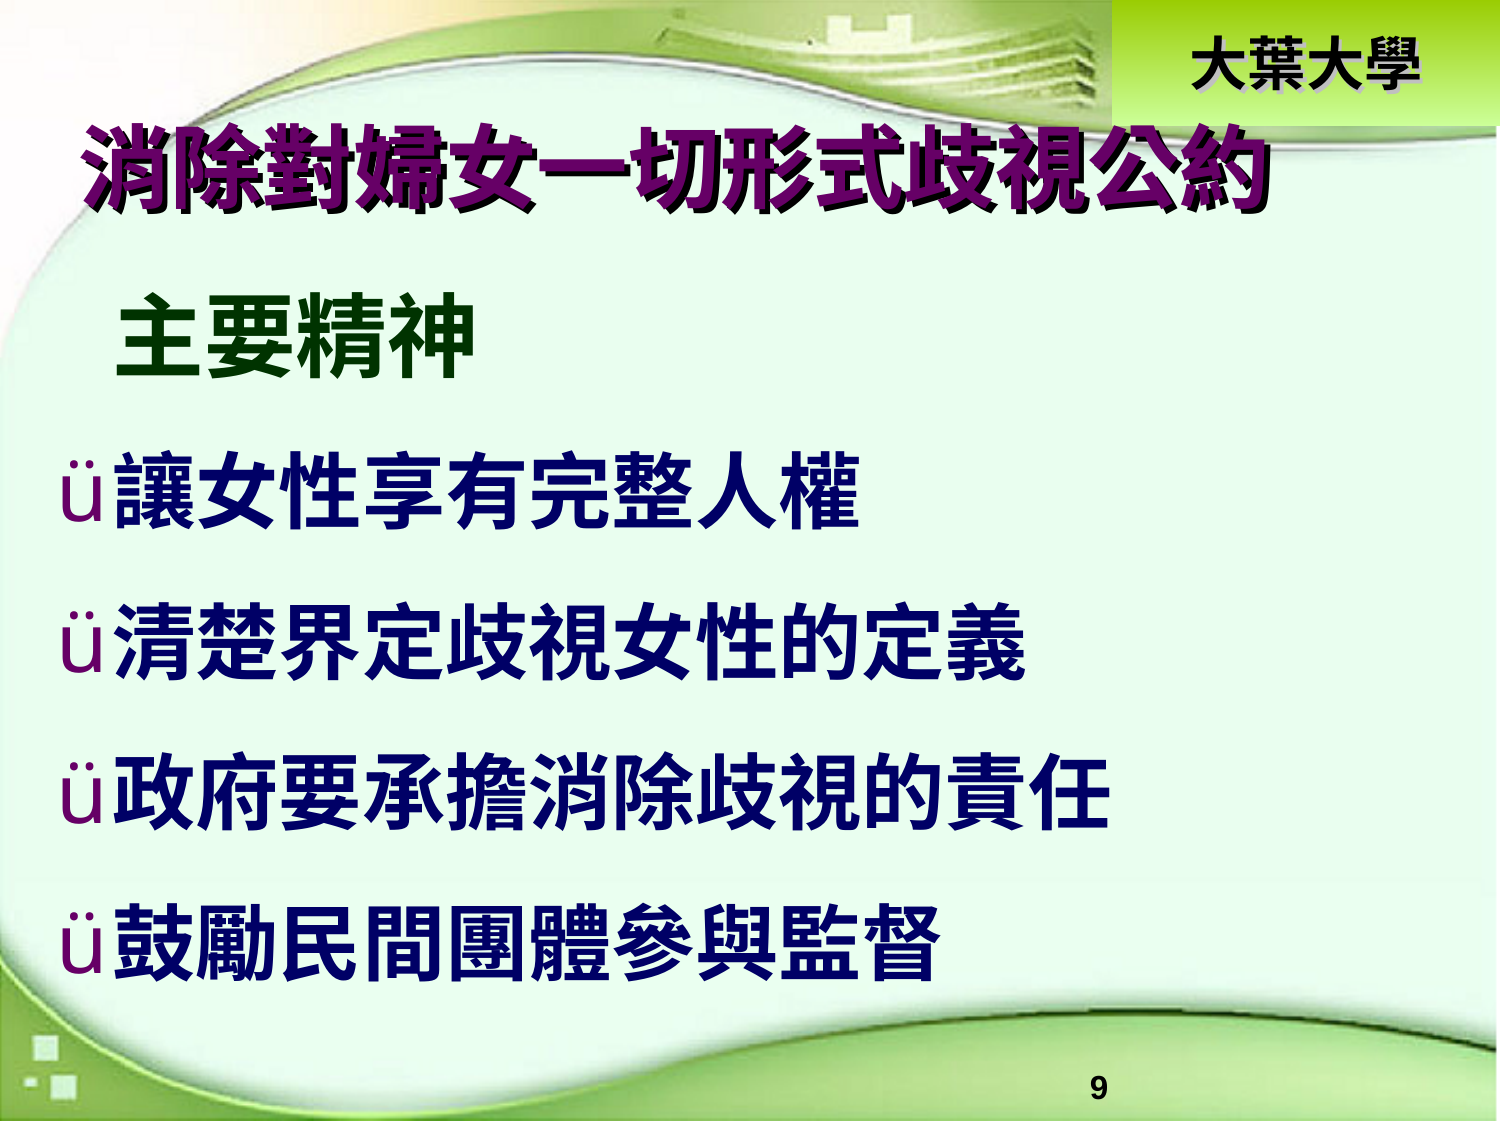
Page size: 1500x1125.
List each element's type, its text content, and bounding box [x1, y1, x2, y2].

title 消除對婦女一切形式歧視公約 [0, 101, 1351, 290]
list 主要精神 讓女性享有完整人權 清楚界定歧視女性的定義 政府要承擔消除歧視的責任 鼓勵民間團體參與監督 [41, 243, 1373, 1063]
